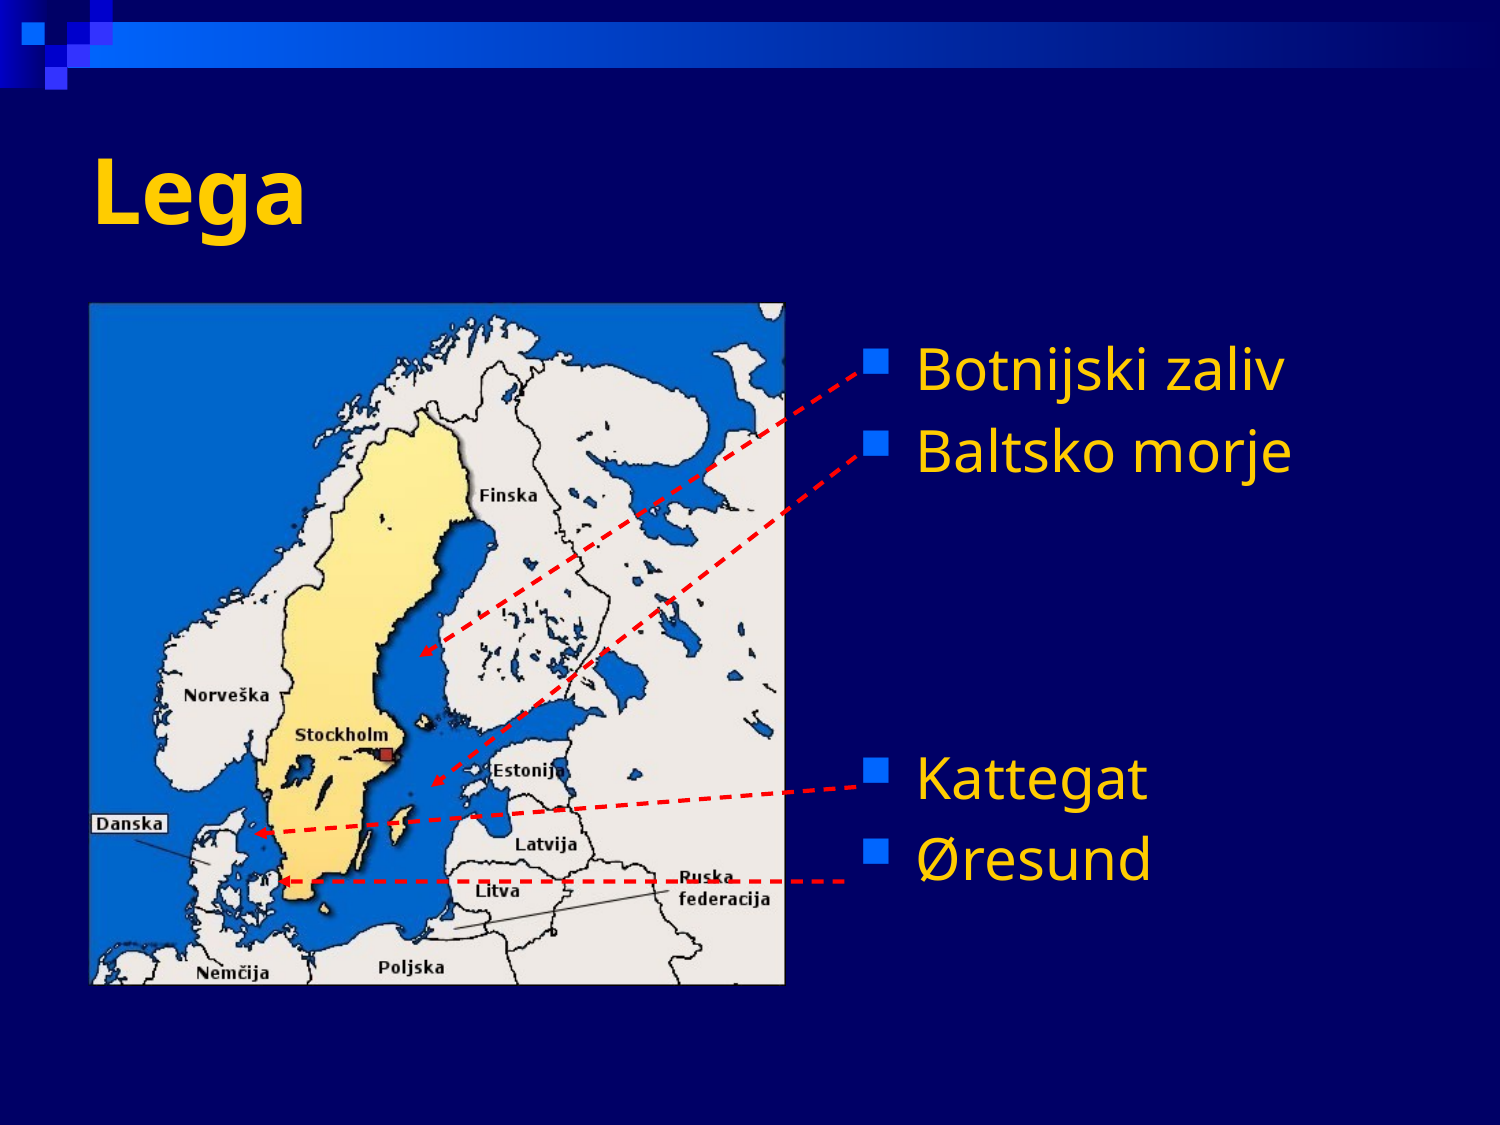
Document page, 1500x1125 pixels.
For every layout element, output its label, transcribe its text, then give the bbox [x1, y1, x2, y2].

title Lega [75, 75, 1425, 300]
list Botnijski zaliv Baltsko morje Kattegat Øresund [844, 324, 1425, 963]
picture [88, 302, 786, 986]
